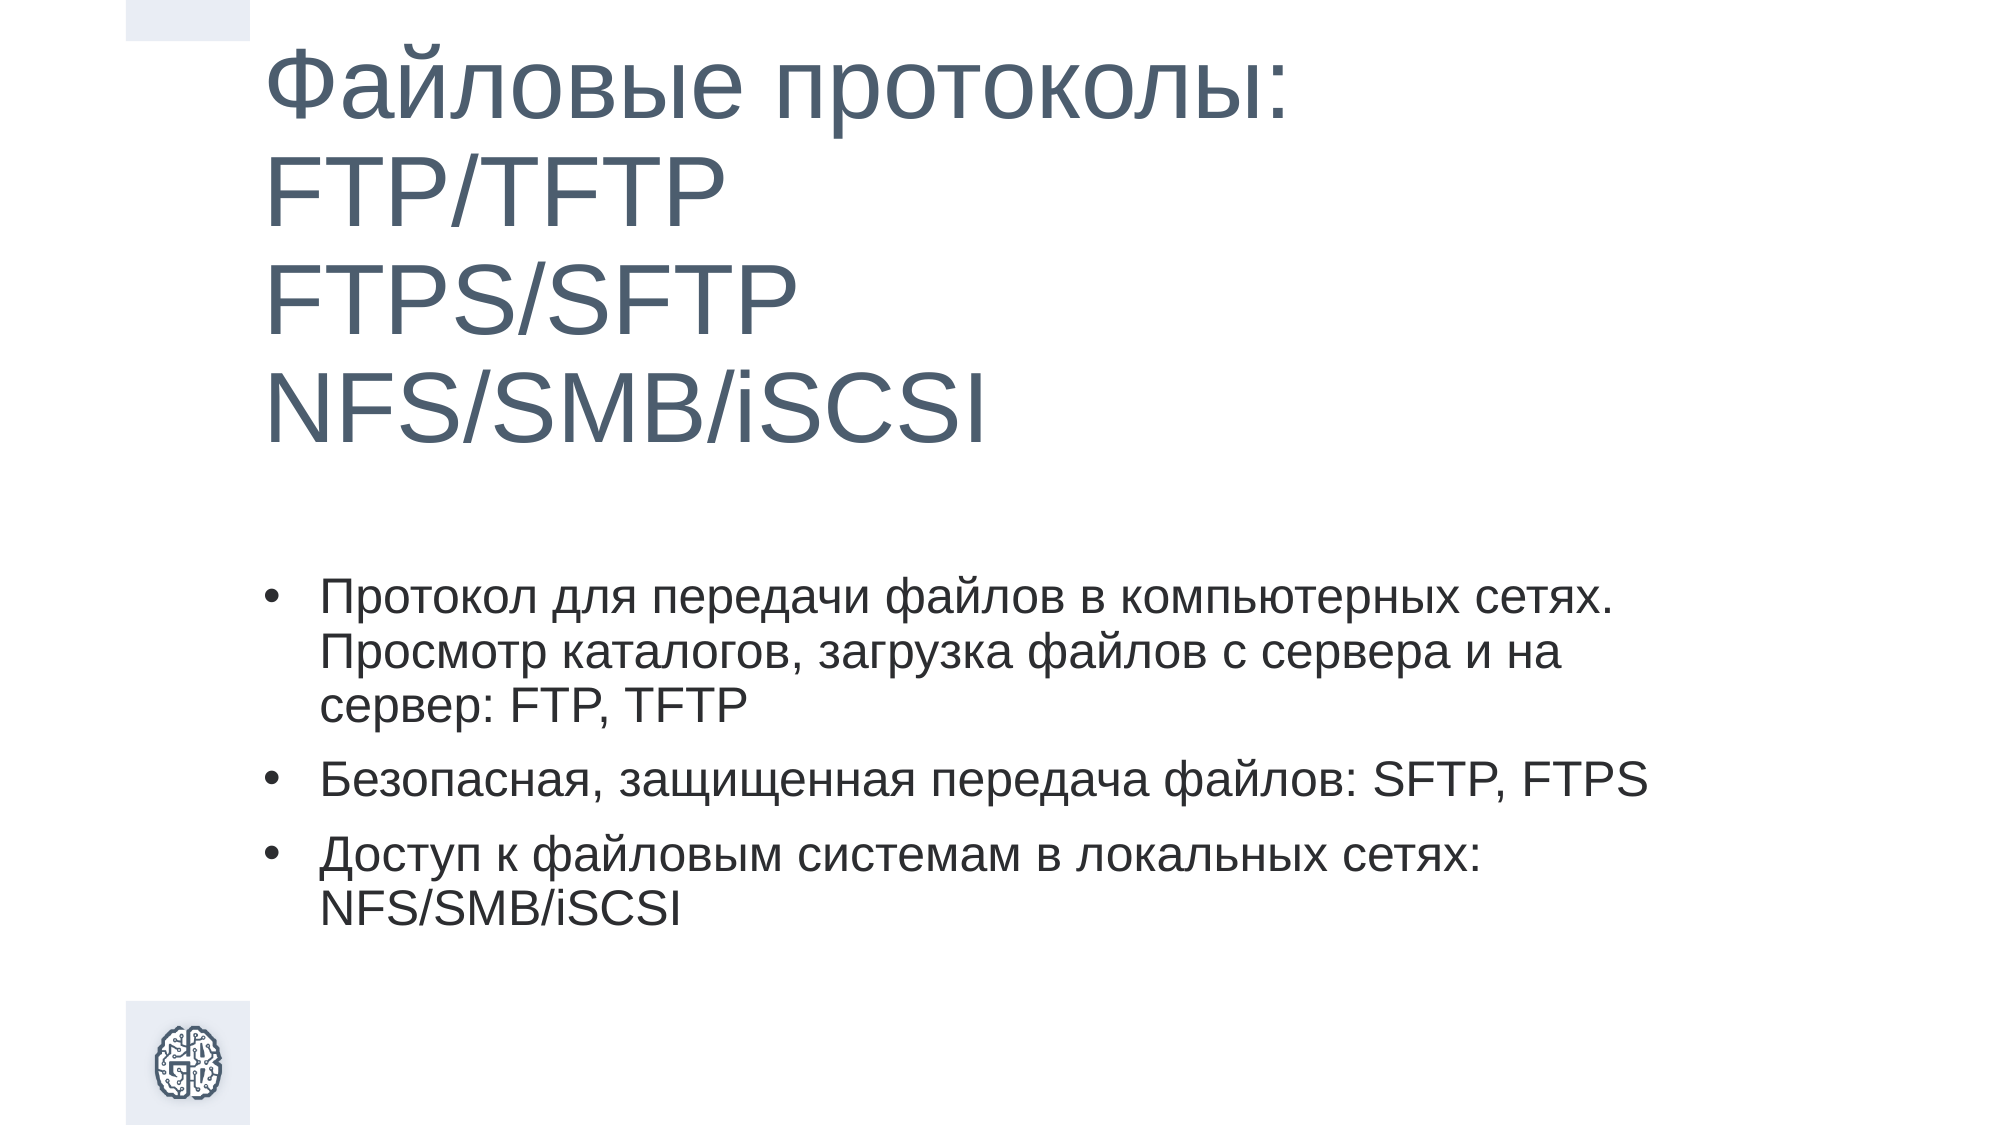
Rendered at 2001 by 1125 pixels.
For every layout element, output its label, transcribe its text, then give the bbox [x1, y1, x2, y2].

list Протокол для передачи файлов в компьютерных сетях. Просмотр каталогов, загрузка файлов с сервера и на сервер: FTP, TFTP Безопасная, защищенная передача файлов: SFTP, FTPS Доступ к файловым системам в локальных сетях: NFS/SMB/iSCSI [248, 499, 1752, 1009]
picture [144, 1016, 232, 1110]
title Файловые протоколы: FTP/TFTP FTPS/SFTP NFS/SMB/iSCSI [248, 124, 1902, 372]
